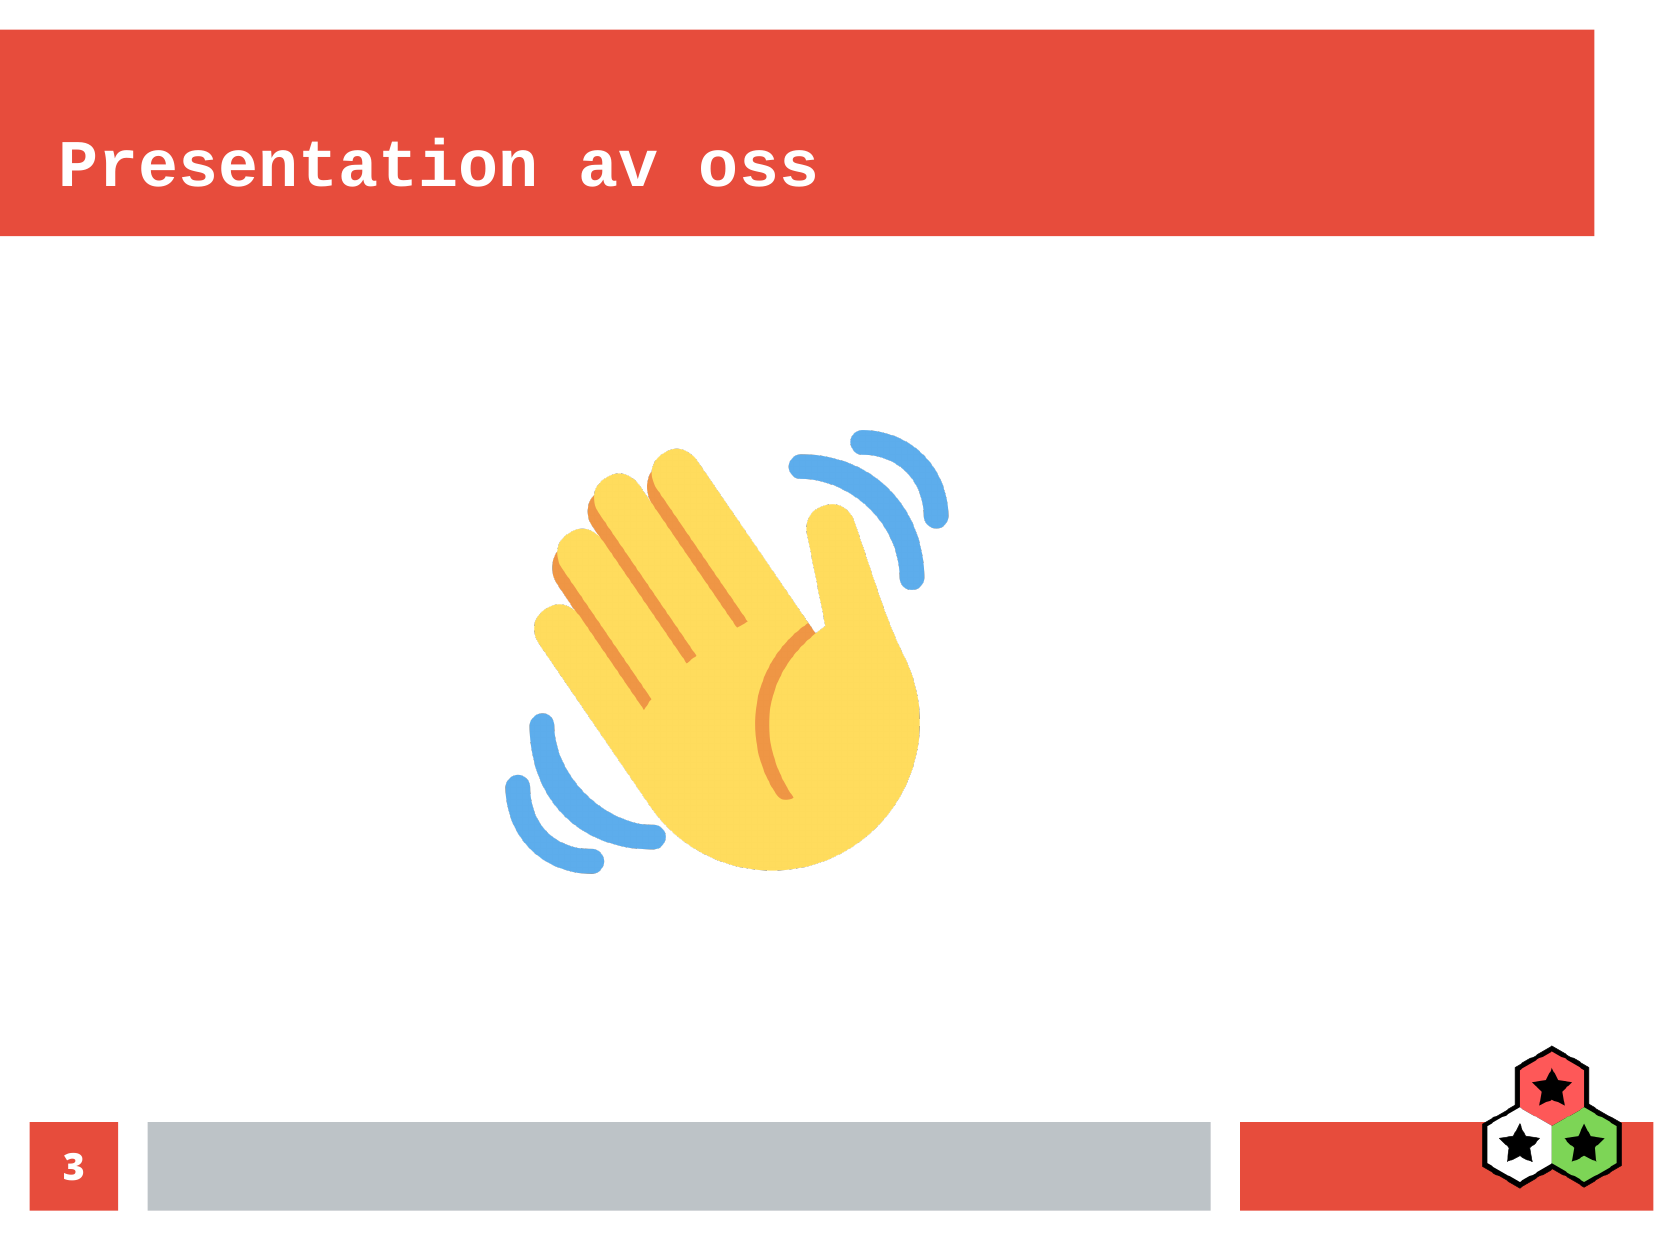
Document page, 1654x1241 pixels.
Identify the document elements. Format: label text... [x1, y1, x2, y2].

title Presentation av oss [59, 59, 1595, 207]
picture [450, 374, 1004, 929]
picture [1463, 1028, 1640, 1205]
